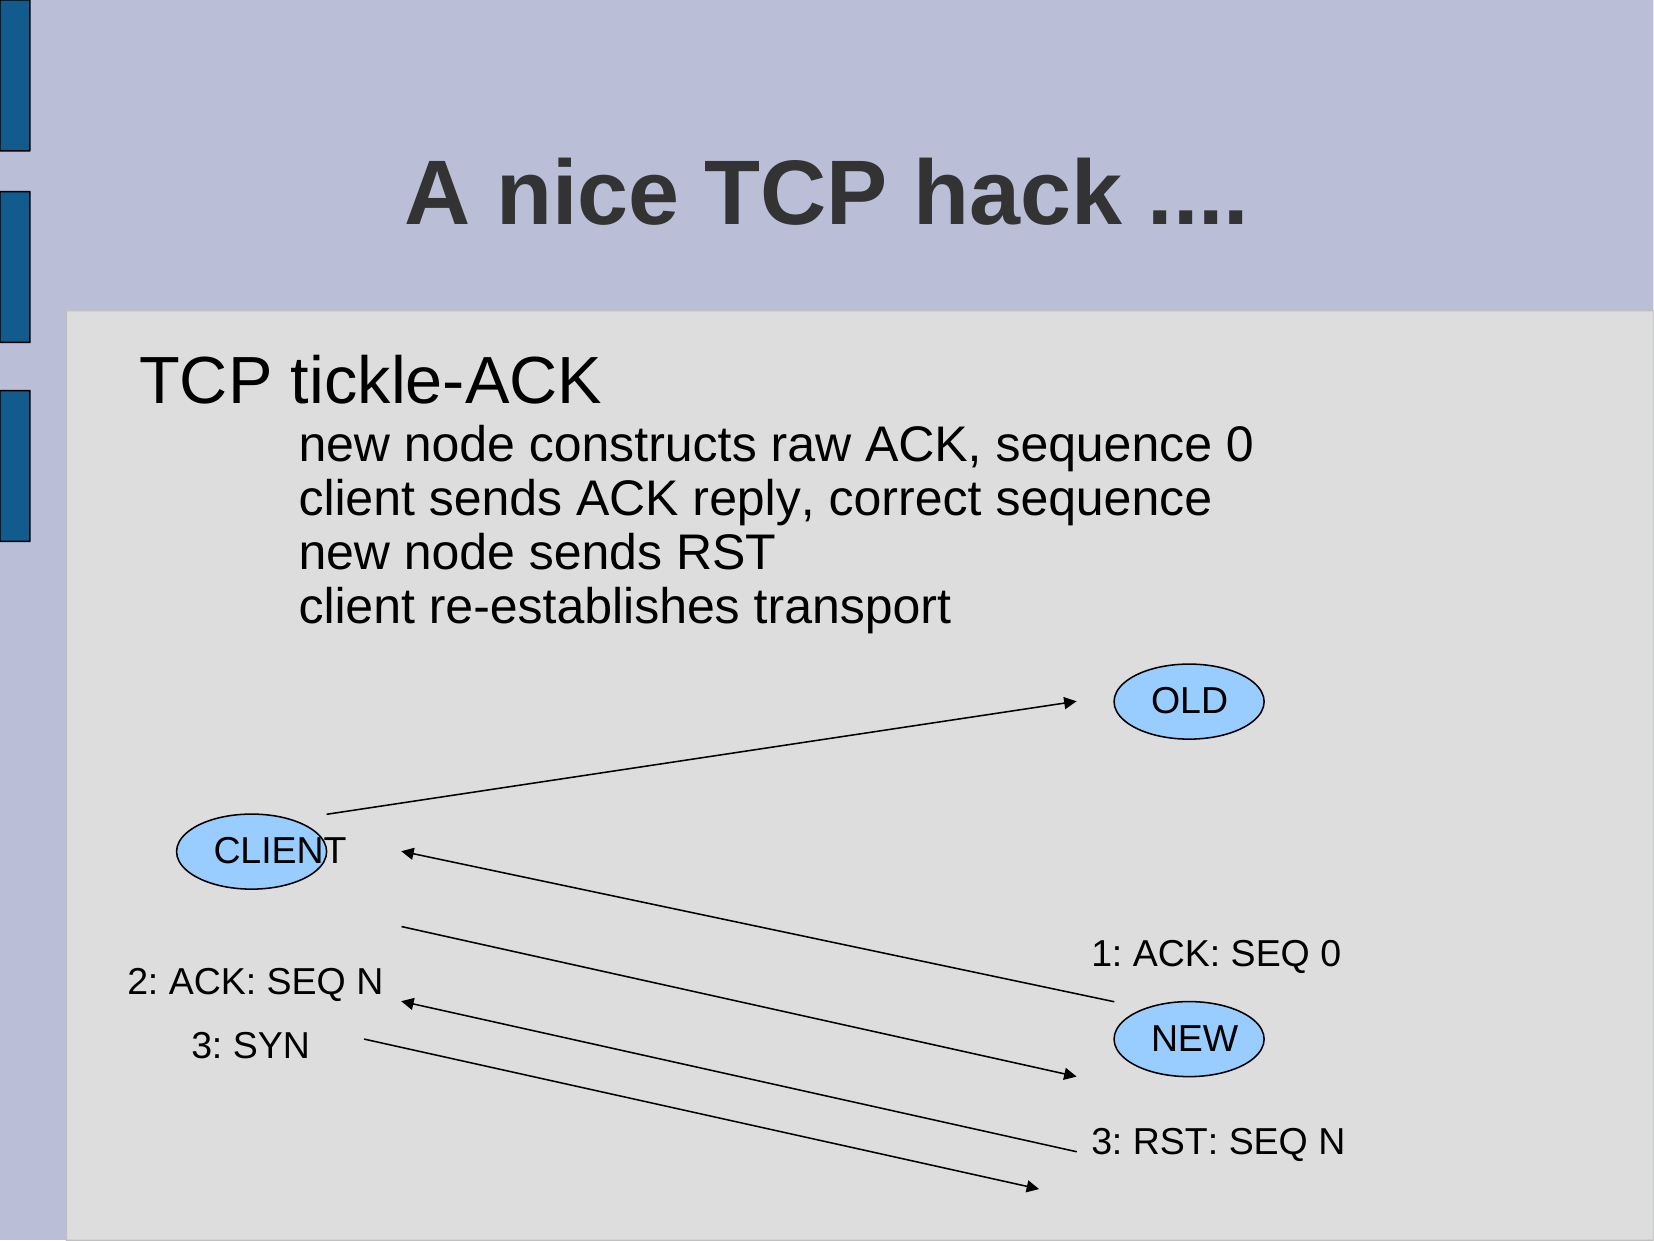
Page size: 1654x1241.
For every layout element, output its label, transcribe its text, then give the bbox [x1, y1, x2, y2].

text_box 3: RST: SEQ N [1076, 1114, 1370, 1173]
text_box 2: ACK: SEQ N [112, 954, 121, 1013]
list TCP tickle-ACK new node constructs raw ACK, sequence 0 client sends ACK reply, correct sequence new node sends RST client re-establishes transport [121, 344, 1534, 1112]
title A nice TCP hack .... [121, 91, 1534, 299]
